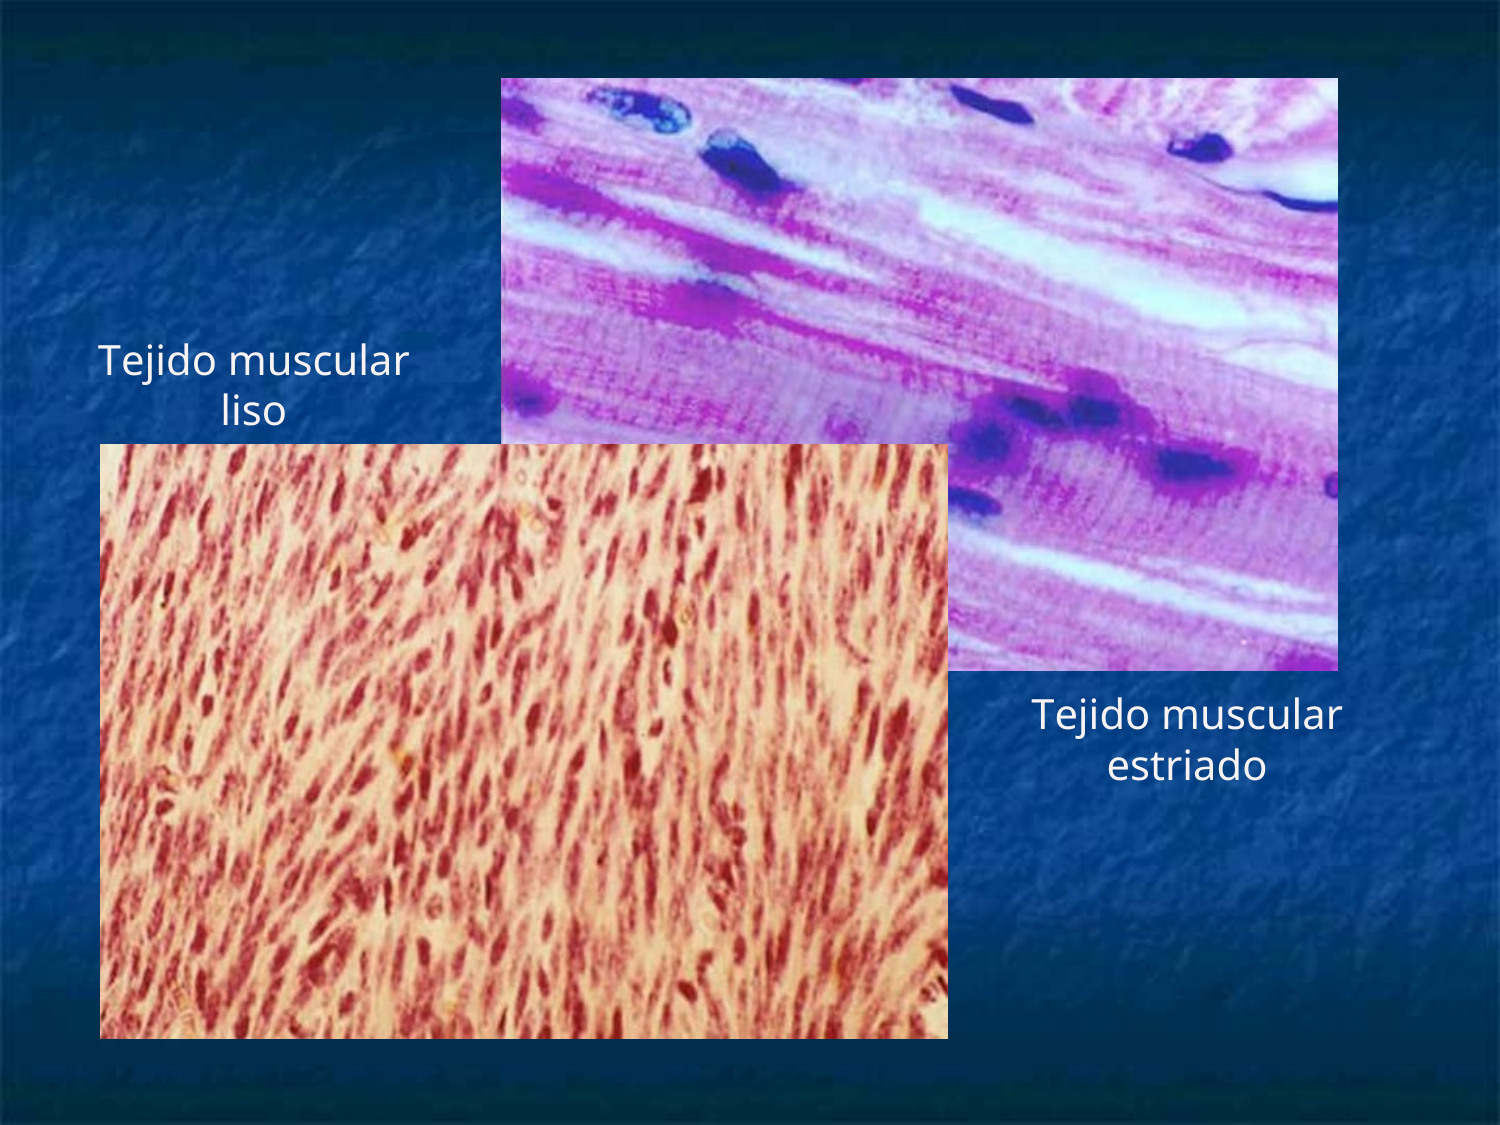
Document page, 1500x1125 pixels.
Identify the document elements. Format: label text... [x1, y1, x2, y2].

text_box Tejido muscular estriado [998, 680, 1377, 797]
text_box Tejido muscular liso [64, 326, 443, 442]
picture [0, 0, 1500, 1125]
